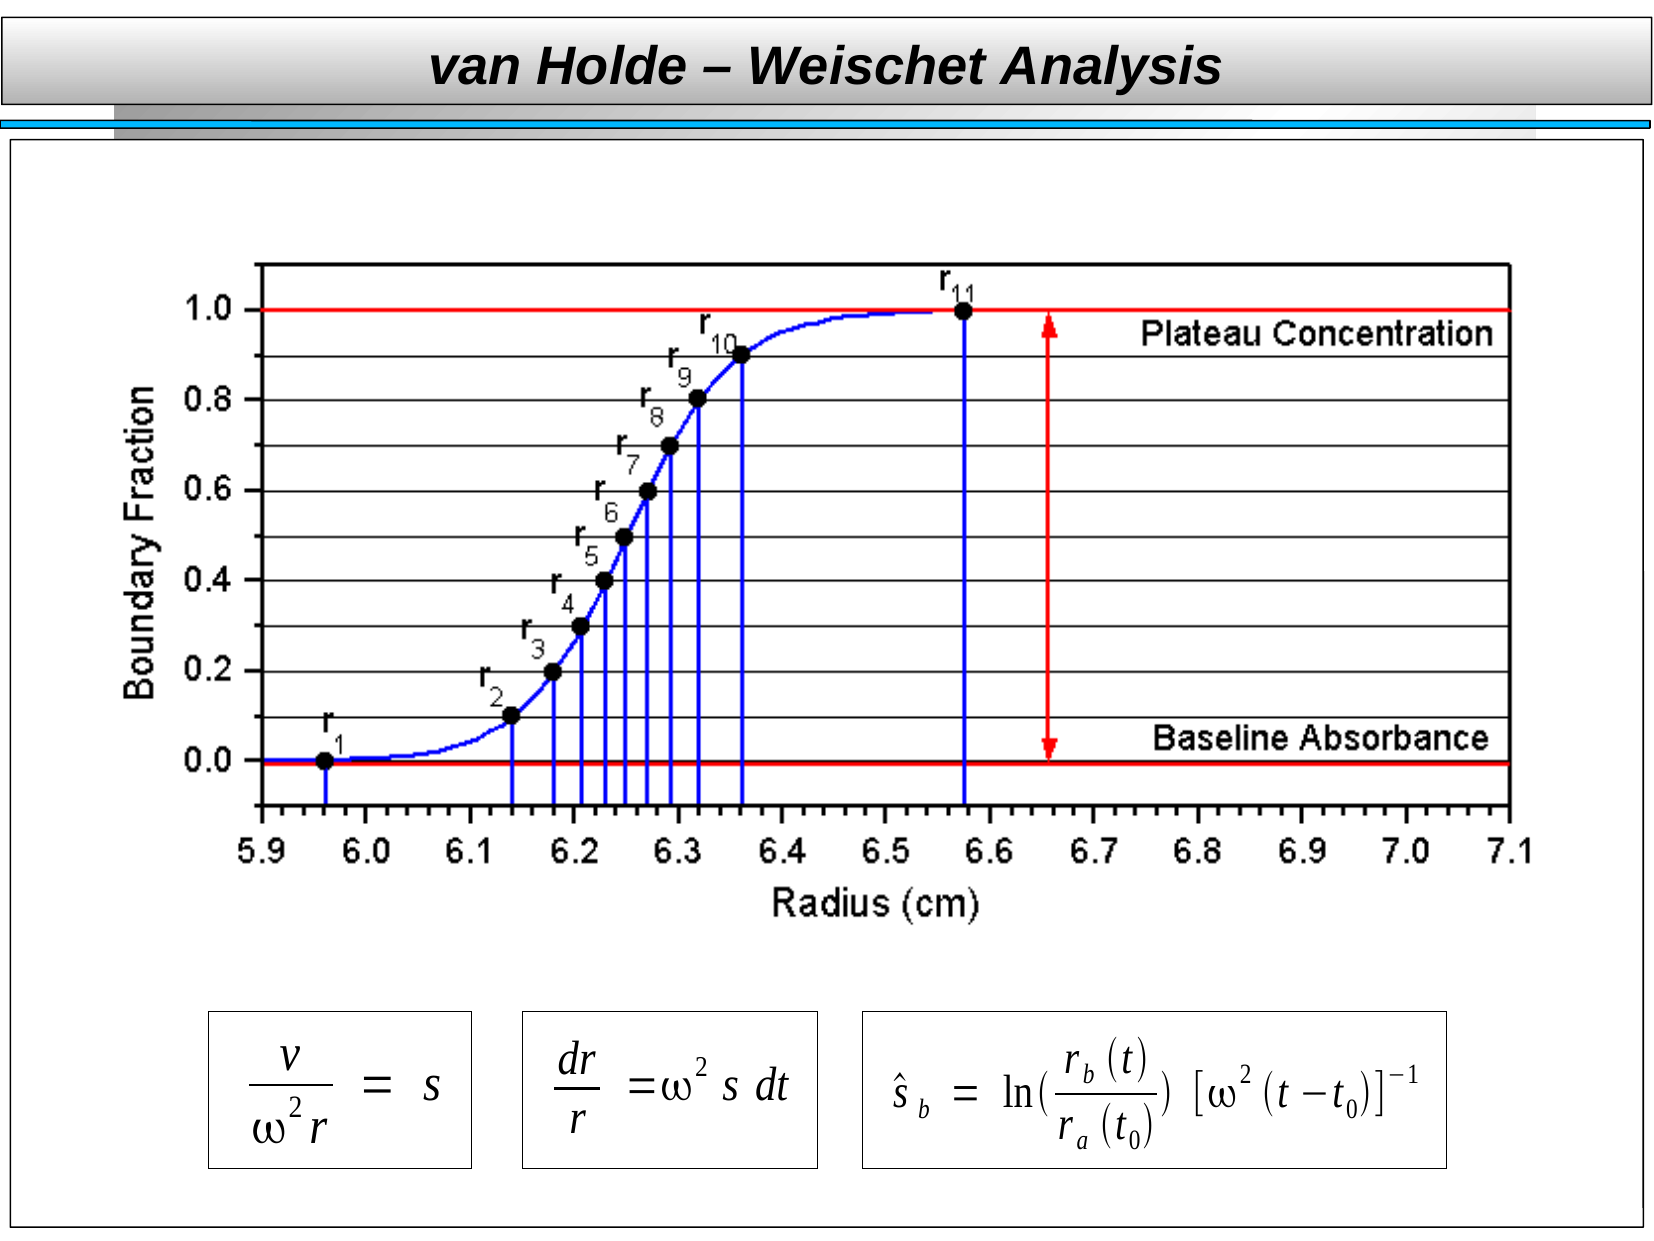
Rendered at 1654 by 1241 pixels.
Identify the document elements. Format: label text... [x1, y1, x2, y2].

text_box [0, 120, 1651, 129]
chart [238, 1023, 449, 1155]
text_box [10, 139, 1644, 1228]
chart [884, 1031, 1425, 1157]
picture [114, 255, 1540, 935]
chart [542, 1030, 798, 1145]
text_box van Holde – Weischet Analysis [1, 17, 1652, 105]
